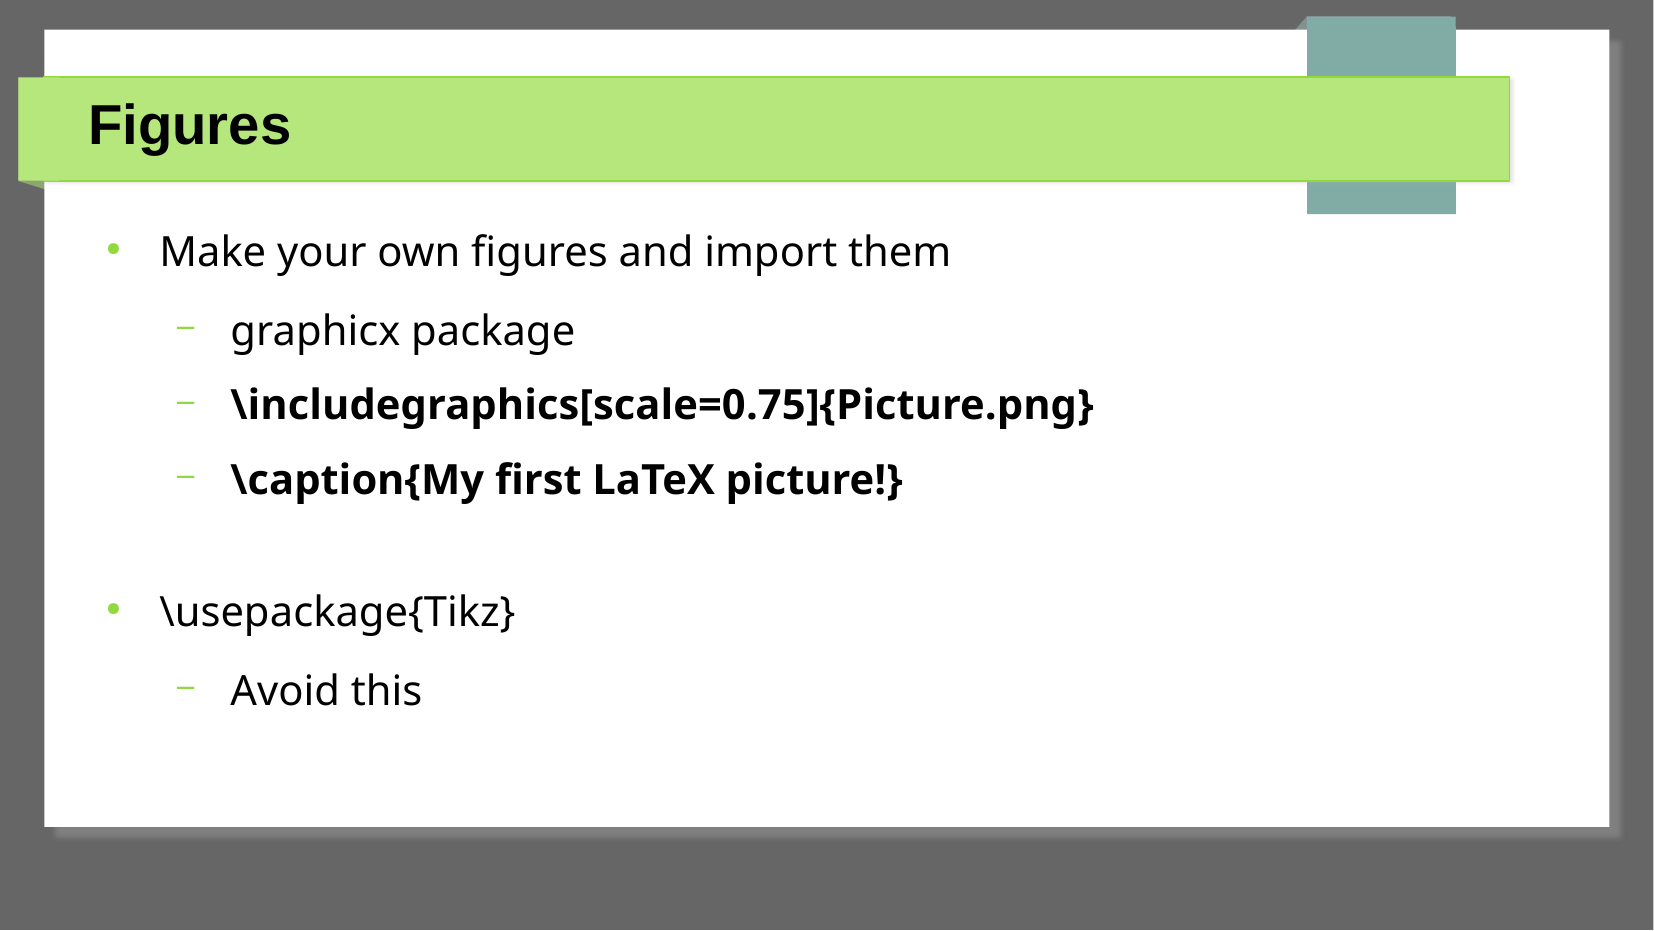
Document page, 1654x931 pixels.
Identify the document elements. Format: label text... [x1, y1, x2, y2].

list Make your own figures and import them graphicx package \includegraphics[scale=0.75]{Picture.png} \caption{My first LaTeX picture!} \usepackage{Tikz} Avoid this [88, 221, 1565, 813]
title Figures [88, 73, 1506, 178]
